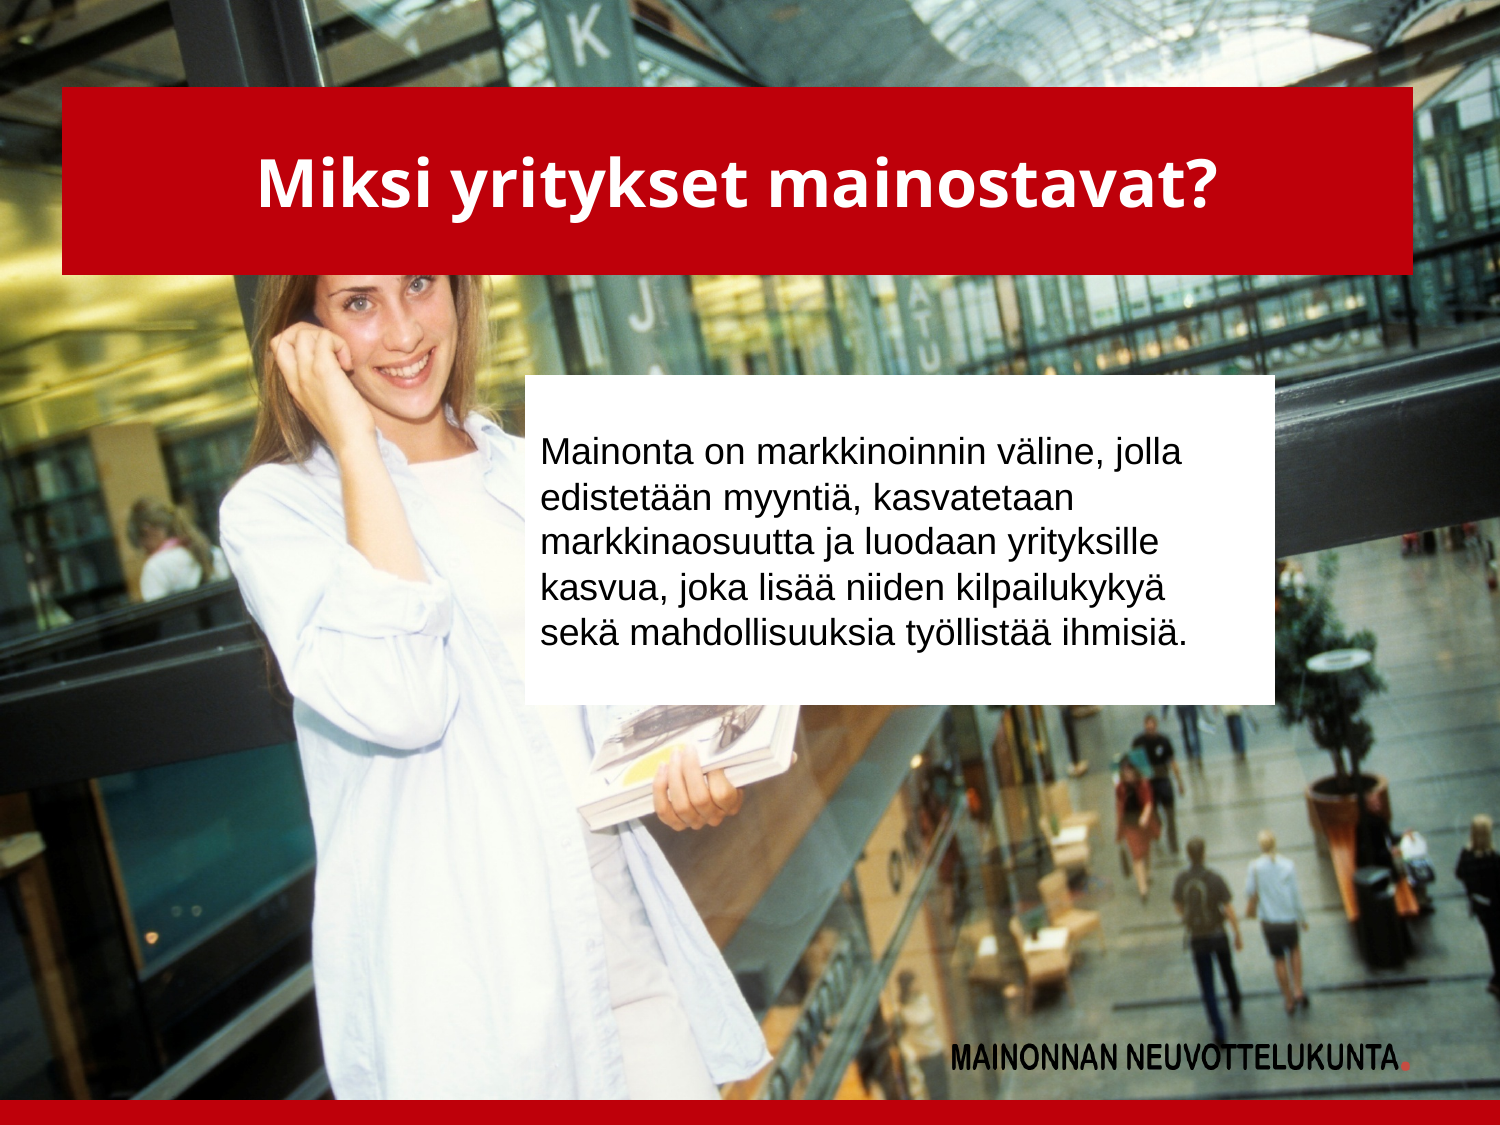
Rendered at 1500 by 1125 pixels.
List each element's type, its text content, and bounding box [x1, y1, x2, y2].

text_box Miksi yritykset mainostavat? [62, 87, 1413, 275]
text_box Mainonta on markkinoinnin väline, jolla edistetään myyntiä, kasvatetaan markkinaosuutta ja luodaan yrityksille kasvua, joka lisää niiden kilpailukykyä sekä mahdollisuuksia työllistää ihmisiä. [525, 375, 1275, 705]
picture [0, 0, 1500, 1101]
